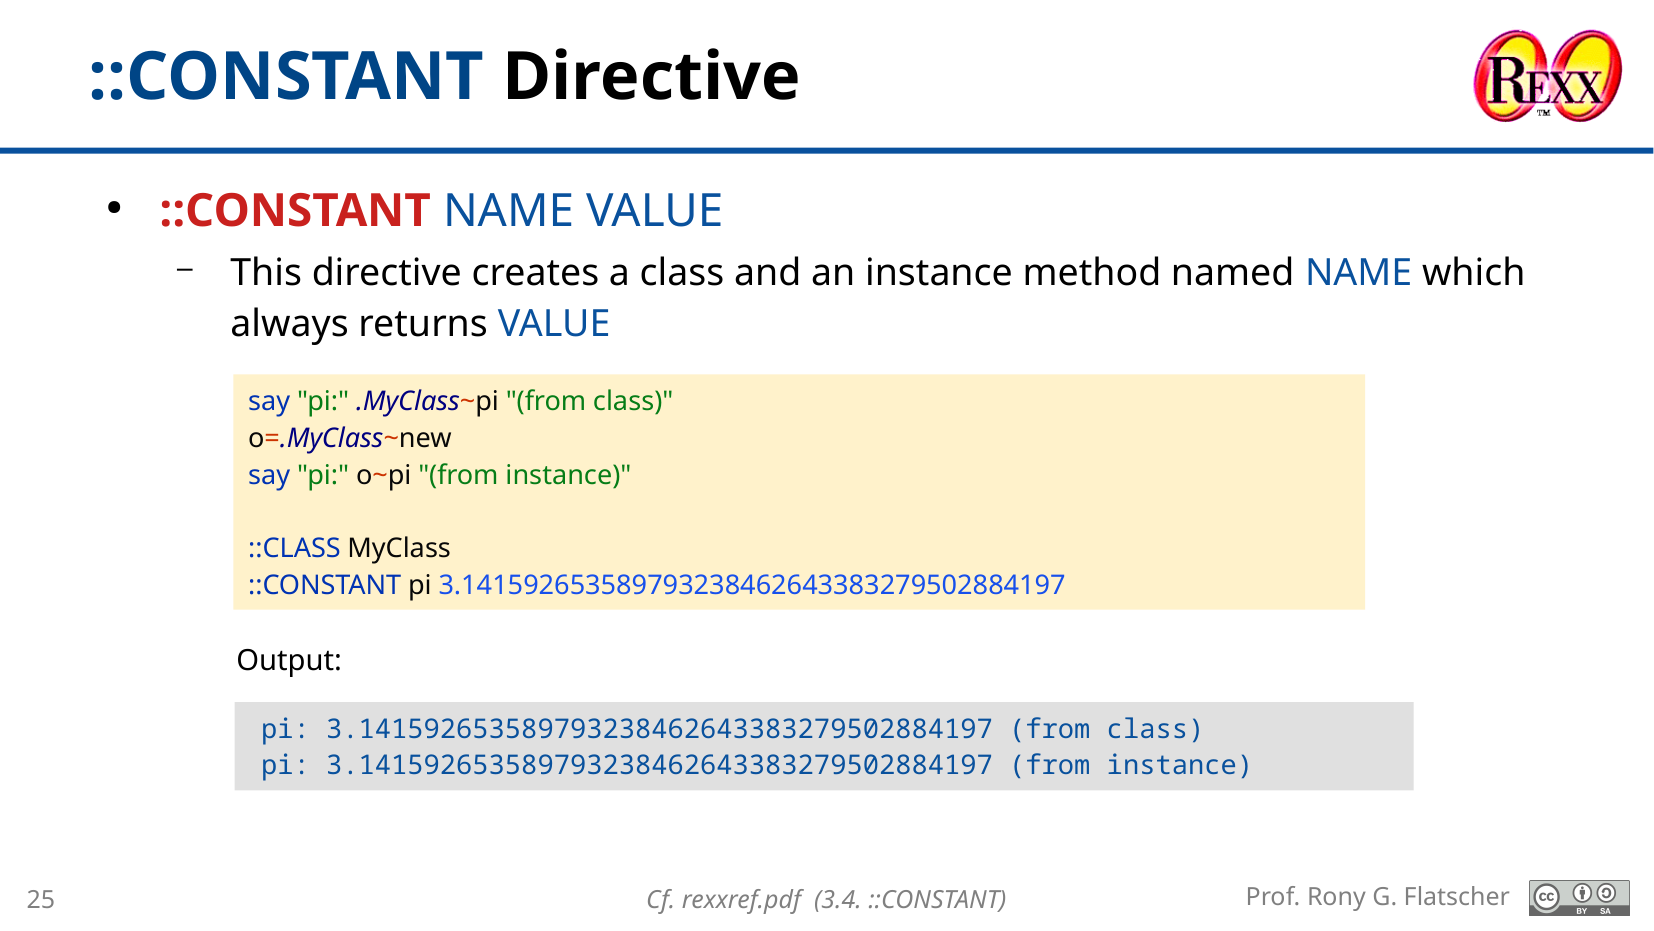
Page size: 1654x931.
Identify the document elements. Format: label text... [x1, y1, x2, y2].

title ::CONSTANT Directive [29, 0, 1654, 148]
text_box Cf. rexxref.pdf (3.4. ::CONSTANT) [0, 874, 1654, 922]
text_box say "pi:" .MyClass~pi "(from class)" o=.MyClass~new say "pi:" o~pi "(from instance)" ::CLASS MyClass ::CONSTANT pi 3.141592653589793238462643383279502884197 [233, 374, 1366, 604]
text_box pi: 3.141592653589793238462643383279502884197 (from class) pi: 3.141592653589793238462643383279502884197 (from instance) [234, 702, 1414, 788]
list ::CONSTANT NAME VALUE This directive creates a class and an instance method named NAME which always returns VALUE [88, 177, 1577, 857]
text_box Output: [221, 631, 388, 688]
